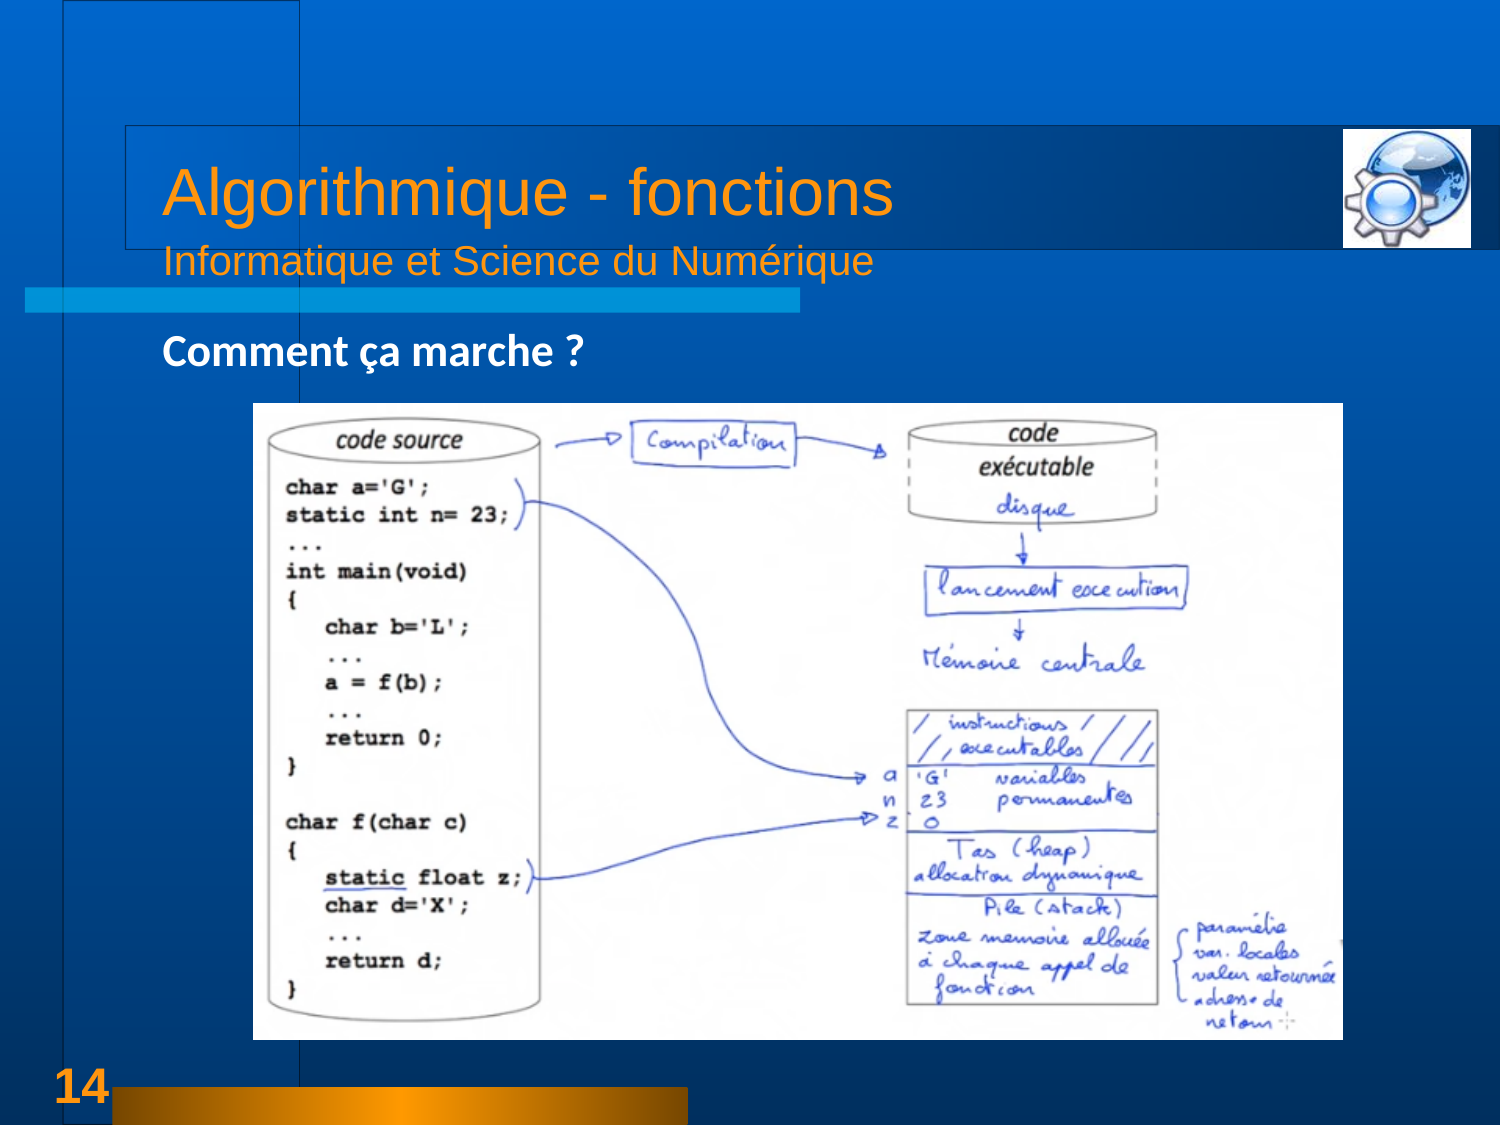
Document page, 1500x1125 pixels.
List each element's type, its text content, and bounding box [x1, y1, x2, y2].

picture [1343, 129, 1471, 248]
picture [253, 403, 1343, 1040]
text_box Comment ça marche ? [147, 324, 1447, 957]
